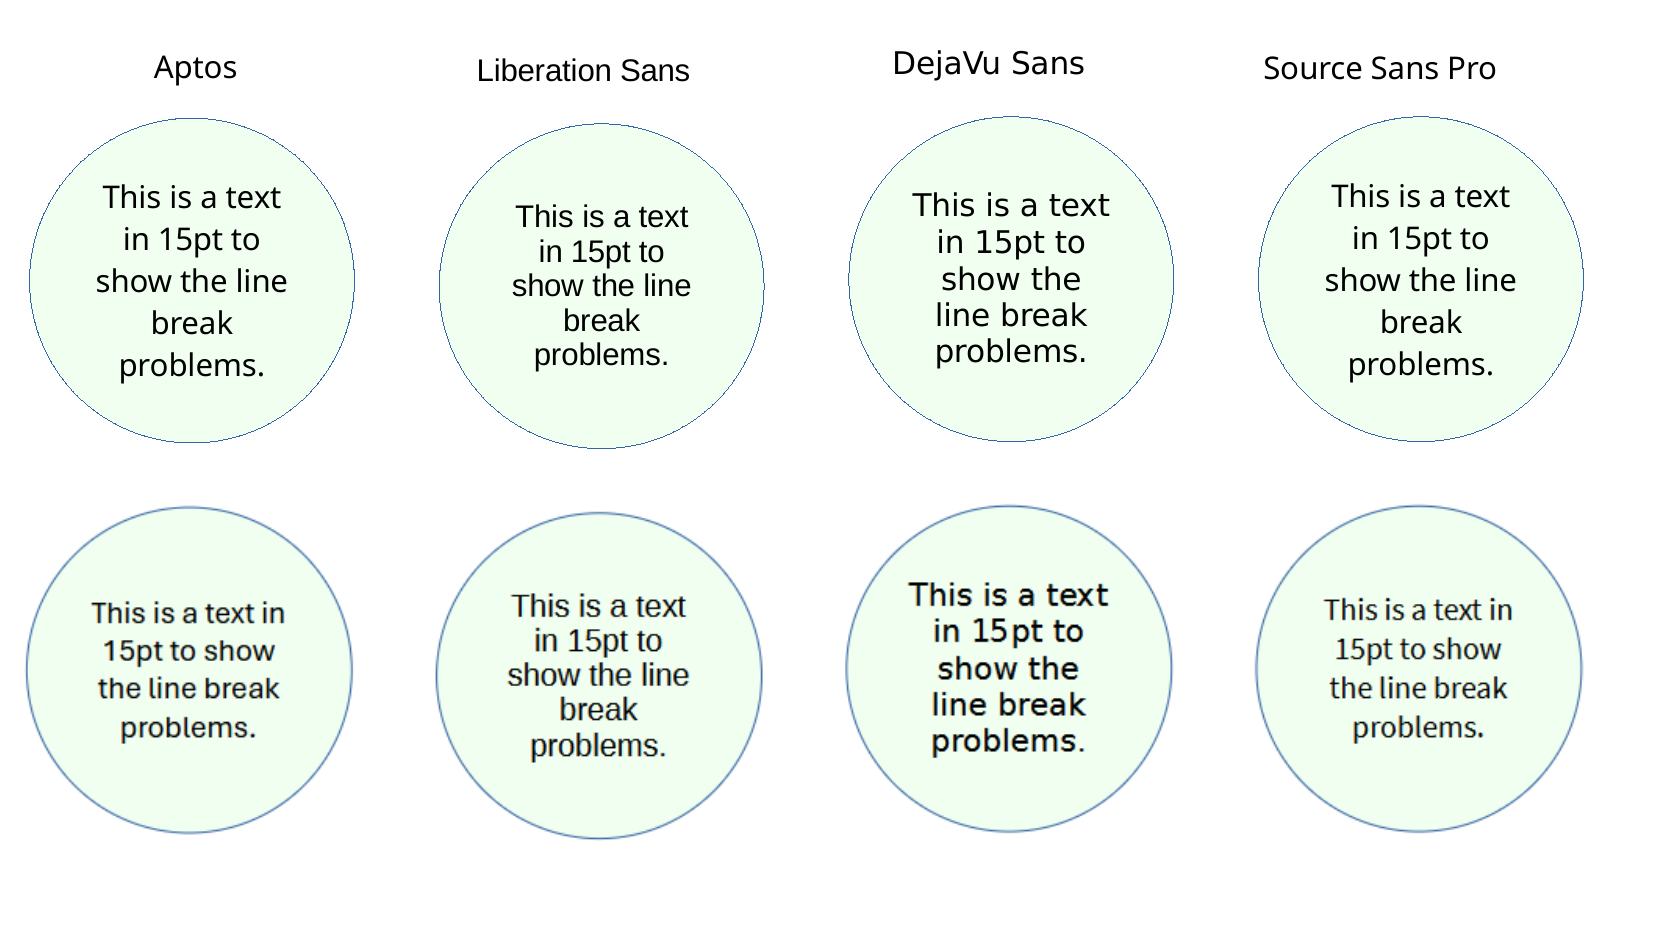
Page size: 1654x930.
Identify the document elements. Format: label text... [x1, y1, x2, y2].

text_box Source Sans Pro [1248, 39, 1582, 94]
text_box This is a text in 15pt to show the line break problems. [848, 116, 1174, 442]
text_box Liberation Sans [461, 46, 767, 96]
text_box Aptos [139, 37, 280, 99]
text_box This is a text in 15pt to show the line break problems. [1258, 116, 1584, 442]
text_box DejaVu Sans [877, 37, 1131, 89]
text_box This is a text in 15pt to show the line break problems. [29, 118, 355, 443]
text_box This is a text in 15pt to show the line break problems. [439, 123, 765, 449]
picture [17, 495, 1596, 852]
